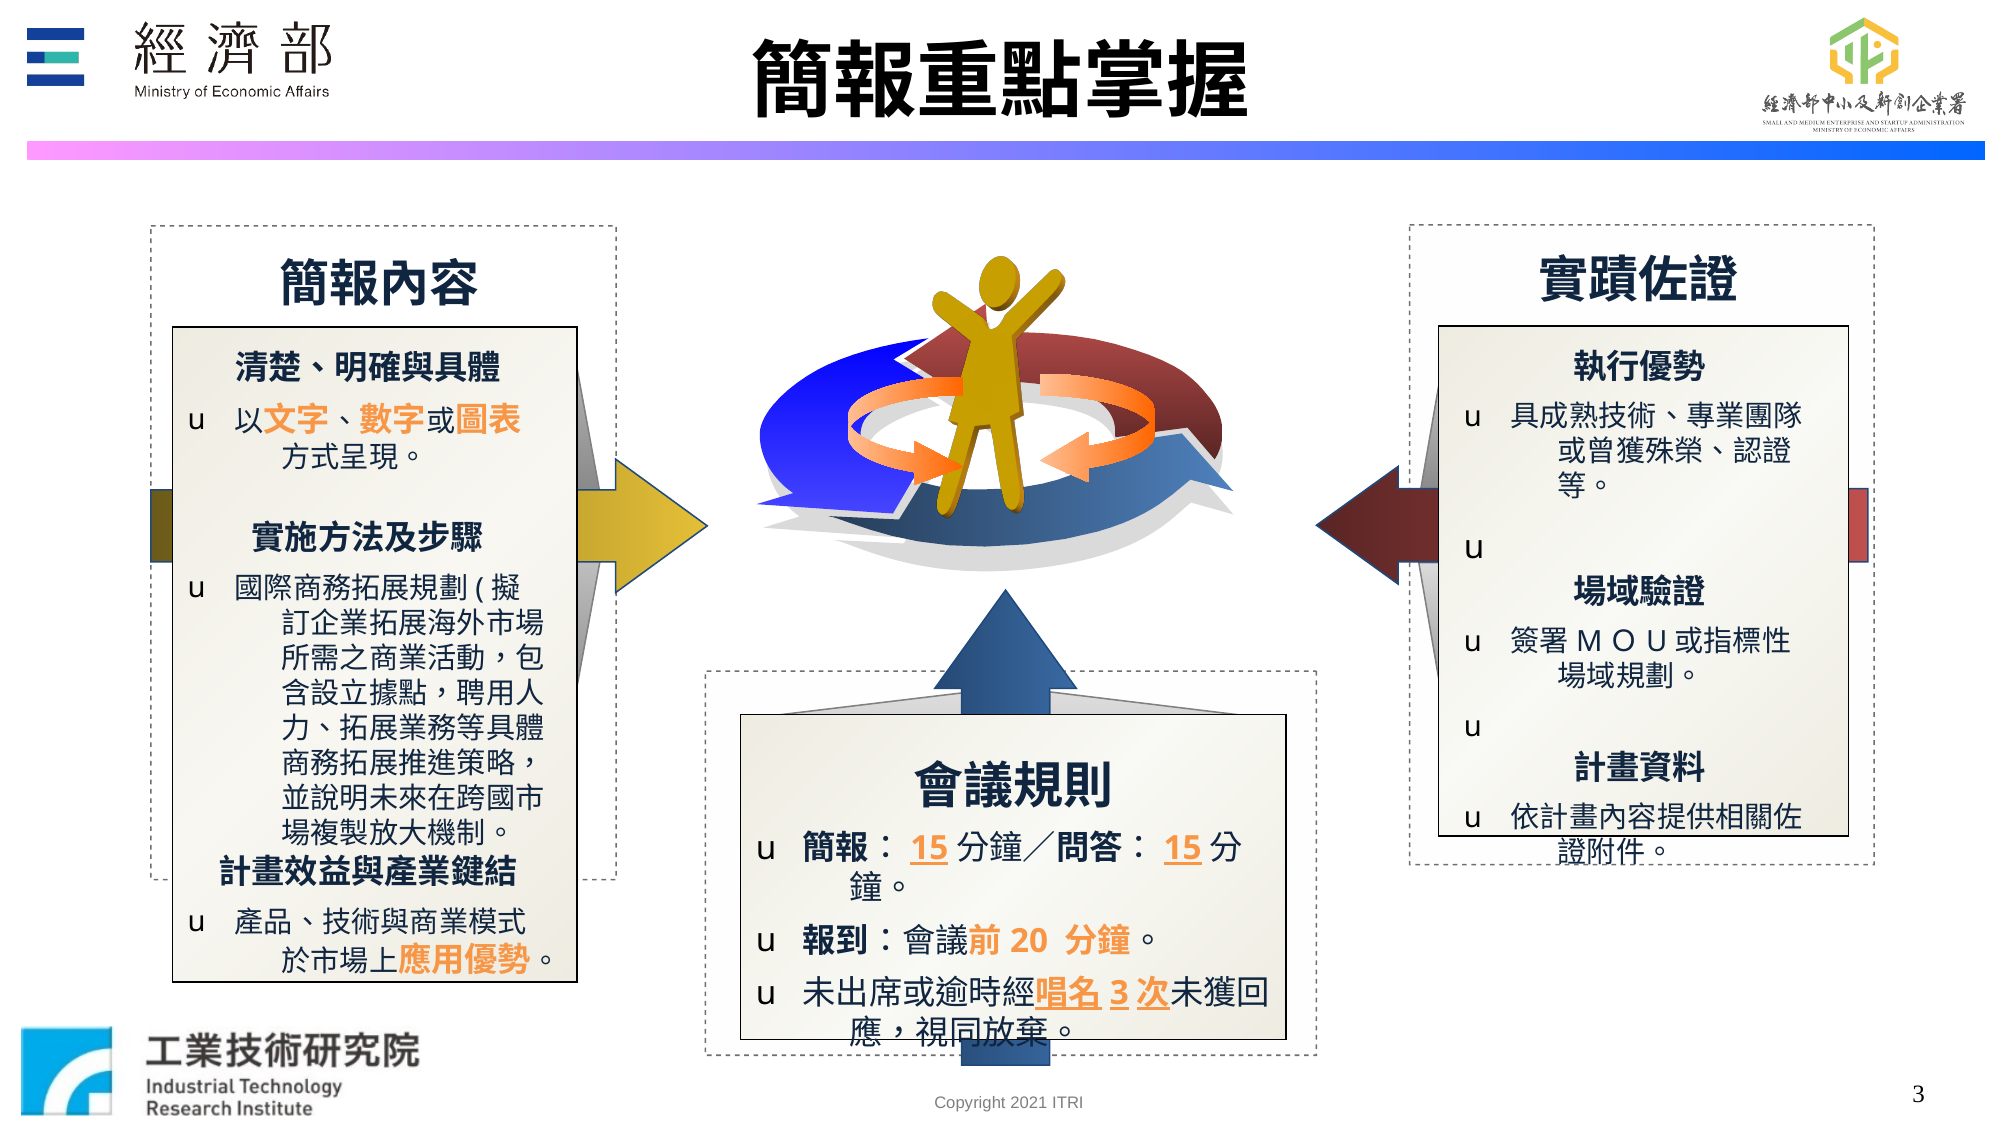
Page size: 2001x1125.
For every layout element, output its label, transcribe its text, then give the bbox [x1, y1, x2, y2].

text_box [1316, 225, 1874, 865]
text_box 會議規則 簡報：15分鐘／問答：15分鐘。 報到：會議前20 分鐘。 未出席或逾時經唱名3次未獲回應，視同放棄。 [740, 746, 1286, 1022]
text_box [756, 257, 1234, 572]
title 簡報重點掌握 [407, 19, 1593, 112]
text_box [150, 226, 708, 982]
text_box [705, 590, 1316, 1066]
text_box 實蹟佐證 [1449, 240, 1828, 315]
text_box 執行優勢 具成熟技術、專業團隊或曾獲殊榮、認證等。 場域驗證 簽署MＯU或指標性場域規劃。 計畫資料 依計畫內容提供相關佐證附件。 [1448, 337, 1831, 834]
text_box 3 [1897, 1070, 1983, 1121]
table_cell 20% [1602, 141, 1606, 159]
text_box 清楚、明確與具體 以文字、數字或圖表方式呈現。 實施方法及步驟 國際商務拓展規劃(擬訂企業拓展海外市場所需之商業活動，包含設立據點，聘用人力、拓展業務等具體商務拓展推進策略，並說明未來在跨國市場複製放大機制。 計畫效益與產業鍵結 產品、技術與商業模式於市場上應用優勢。 [172, 338, 564, 955]
text_box 簡報內容 [184, 244, 574, 319]
